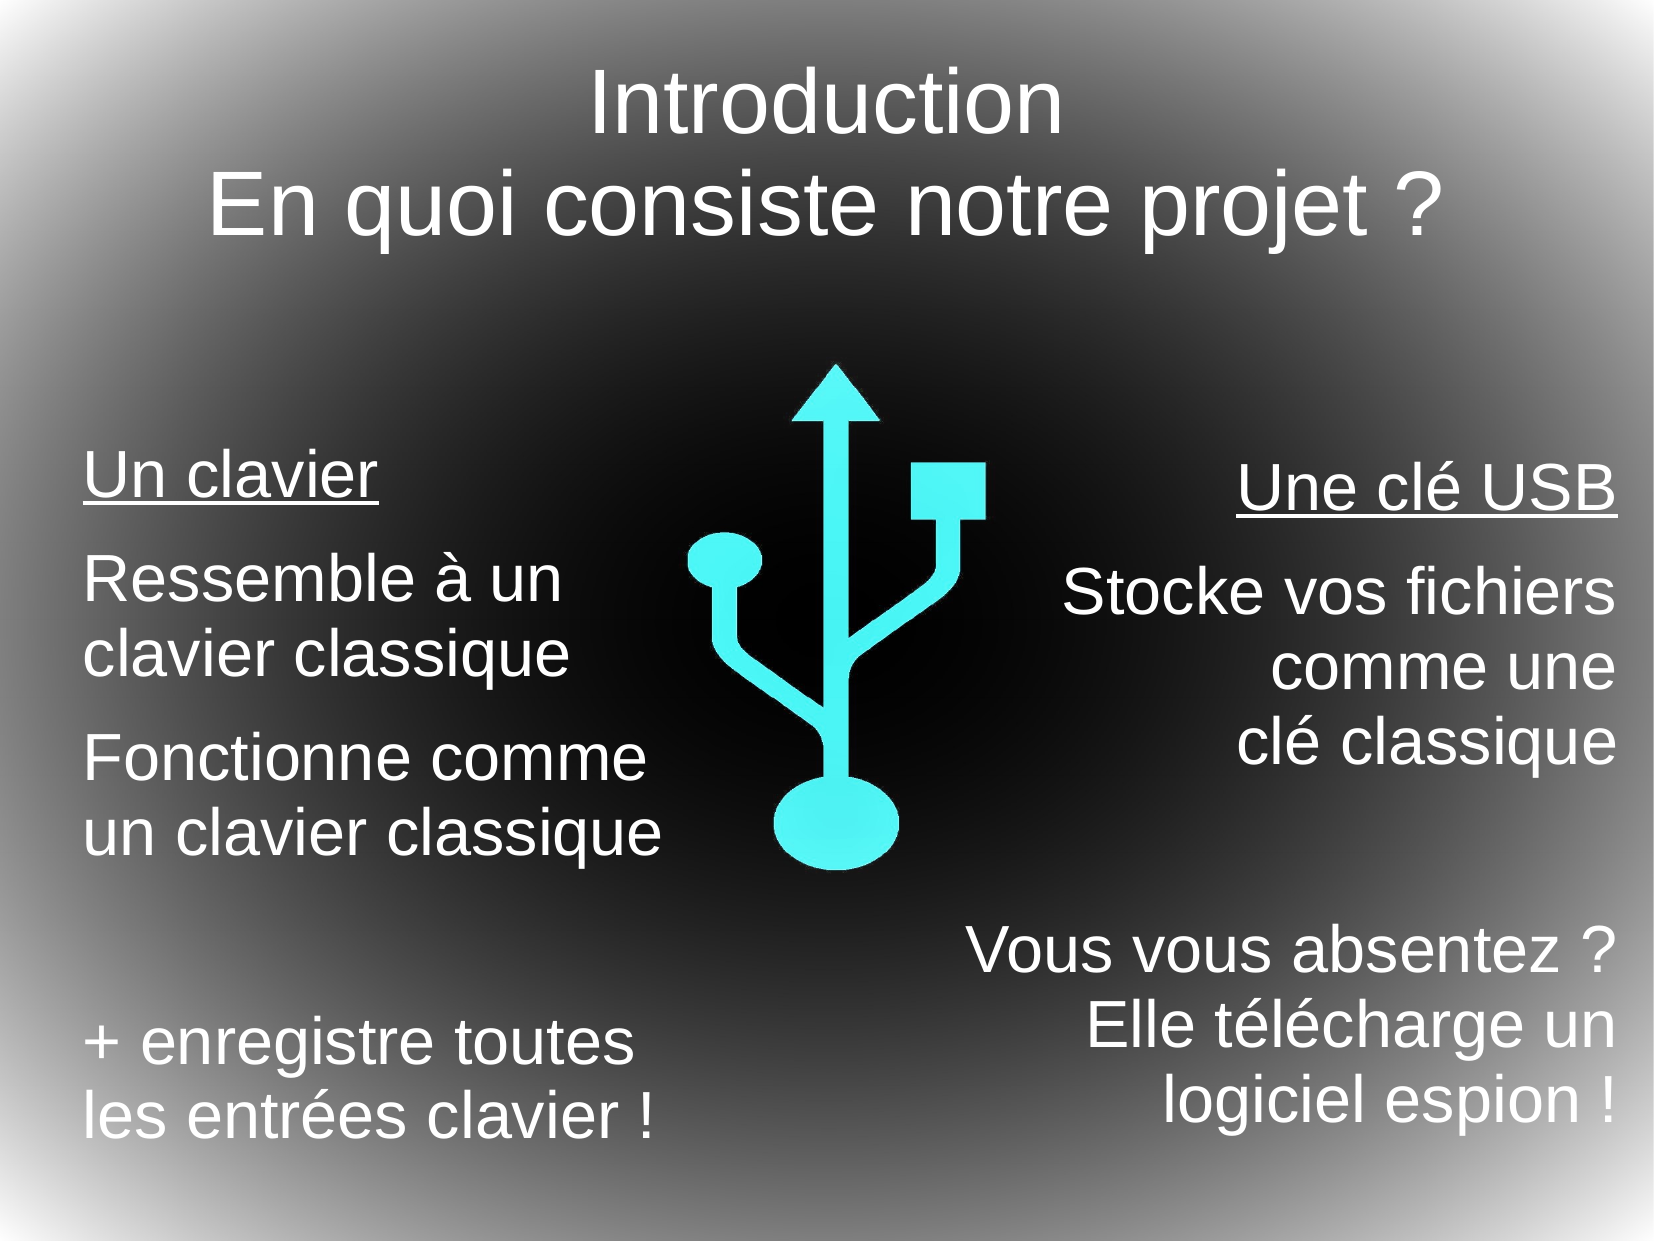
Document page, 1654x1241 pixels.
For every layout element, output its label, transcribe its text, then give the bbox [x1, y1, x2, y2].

title Introduction En quoi consiste notre projet ? [82, 49, 1571, 257]
list Une clé USB Stocke vos fichiers comme une clé classique Vous vous absentez ? Elle télécharge un logiciel espion ! [793, 450, 1619, 1170]
list Un clavier Ressemble à un clavier classique Fonctionne comme un clavier classique + enregistre toutes les entrées clavier ! [11, 437, 733, 1157]
picture [0, 0, 1654, 1241]
